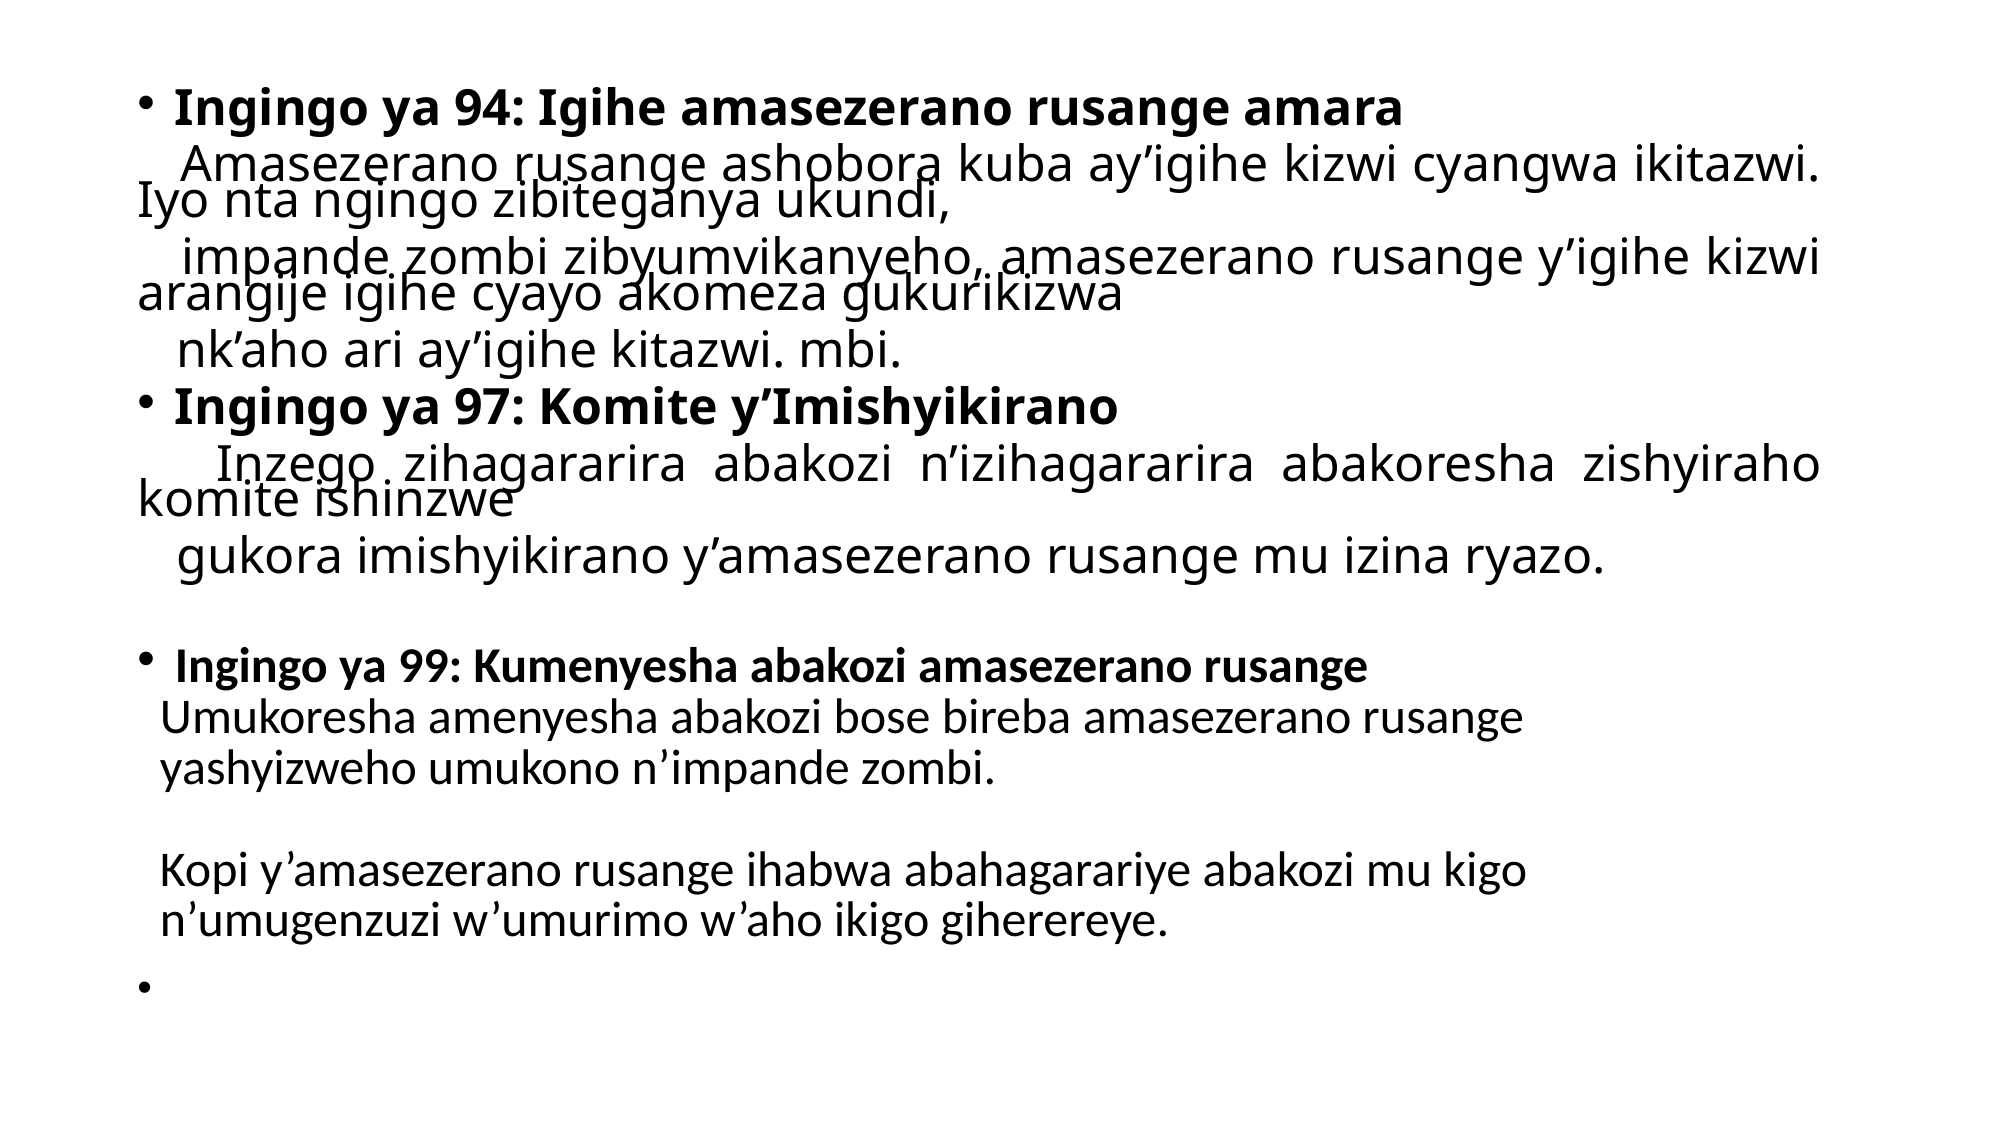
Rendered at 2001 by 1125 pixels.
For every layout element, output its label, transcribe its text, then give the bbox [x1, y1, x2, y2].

list Ingingo ya 94: Igihe amasezerano rusange amara Amasezerano rusange ashobora kuba ay’igihe kizwi cyangwa ikitazwi. Iyo nta ngingo zibiteganya ukundi, impande zombi zibyumvikanyeho, amasezerano rusange y’igihe kizwi arangije igihe cyayo akomeza gukurikizwa nk’aho ari ay’igihe kitazwi. mbi. Ingingo ya 97: Komite y’Imishyikirano Inzego zihagararira abakozi n’izihagararira abakoresha zishyiraho komite ishinzwe gukora imishyikirano y’amasezerano rusange mu izina ryazo. Ingingo ya 99: Kumenyesha abakozi amasezerano rusange Umukoresha amenyesha abakozi bose bireba amasezerano rusange yashyizweho umukono n’impande zombi. Kopi y’amasezerano rusange ihabwa abahagarariye abakozi mu kigo n’umugenzuzi w’umurimo w’aho ikigo giherereye. [122, 88, 1863, 1014]
